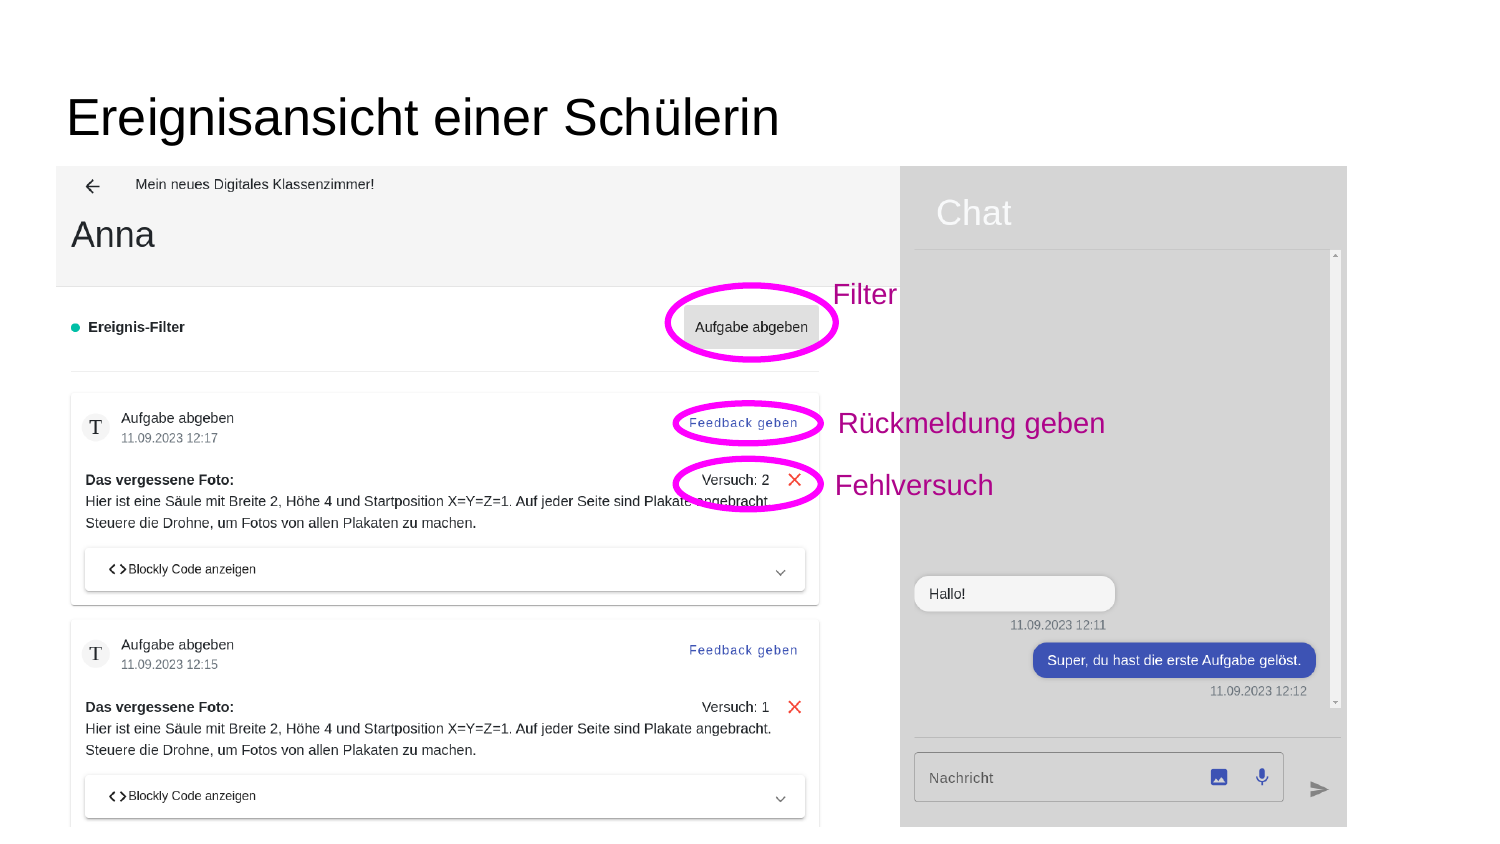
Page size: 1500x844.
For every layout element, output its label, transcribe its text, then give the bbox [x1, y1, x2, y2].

picture [56, 167, 1347, 827]
title Ereignisansicht einer Schülerin [51, 72, 1449, 167]
text_box Rückmeldung geben [822, 396, 1189, 448]
text_box Fehlversuch [819, 458, 1051, 510]
text_box Filter [817, 267, 946, 319]
